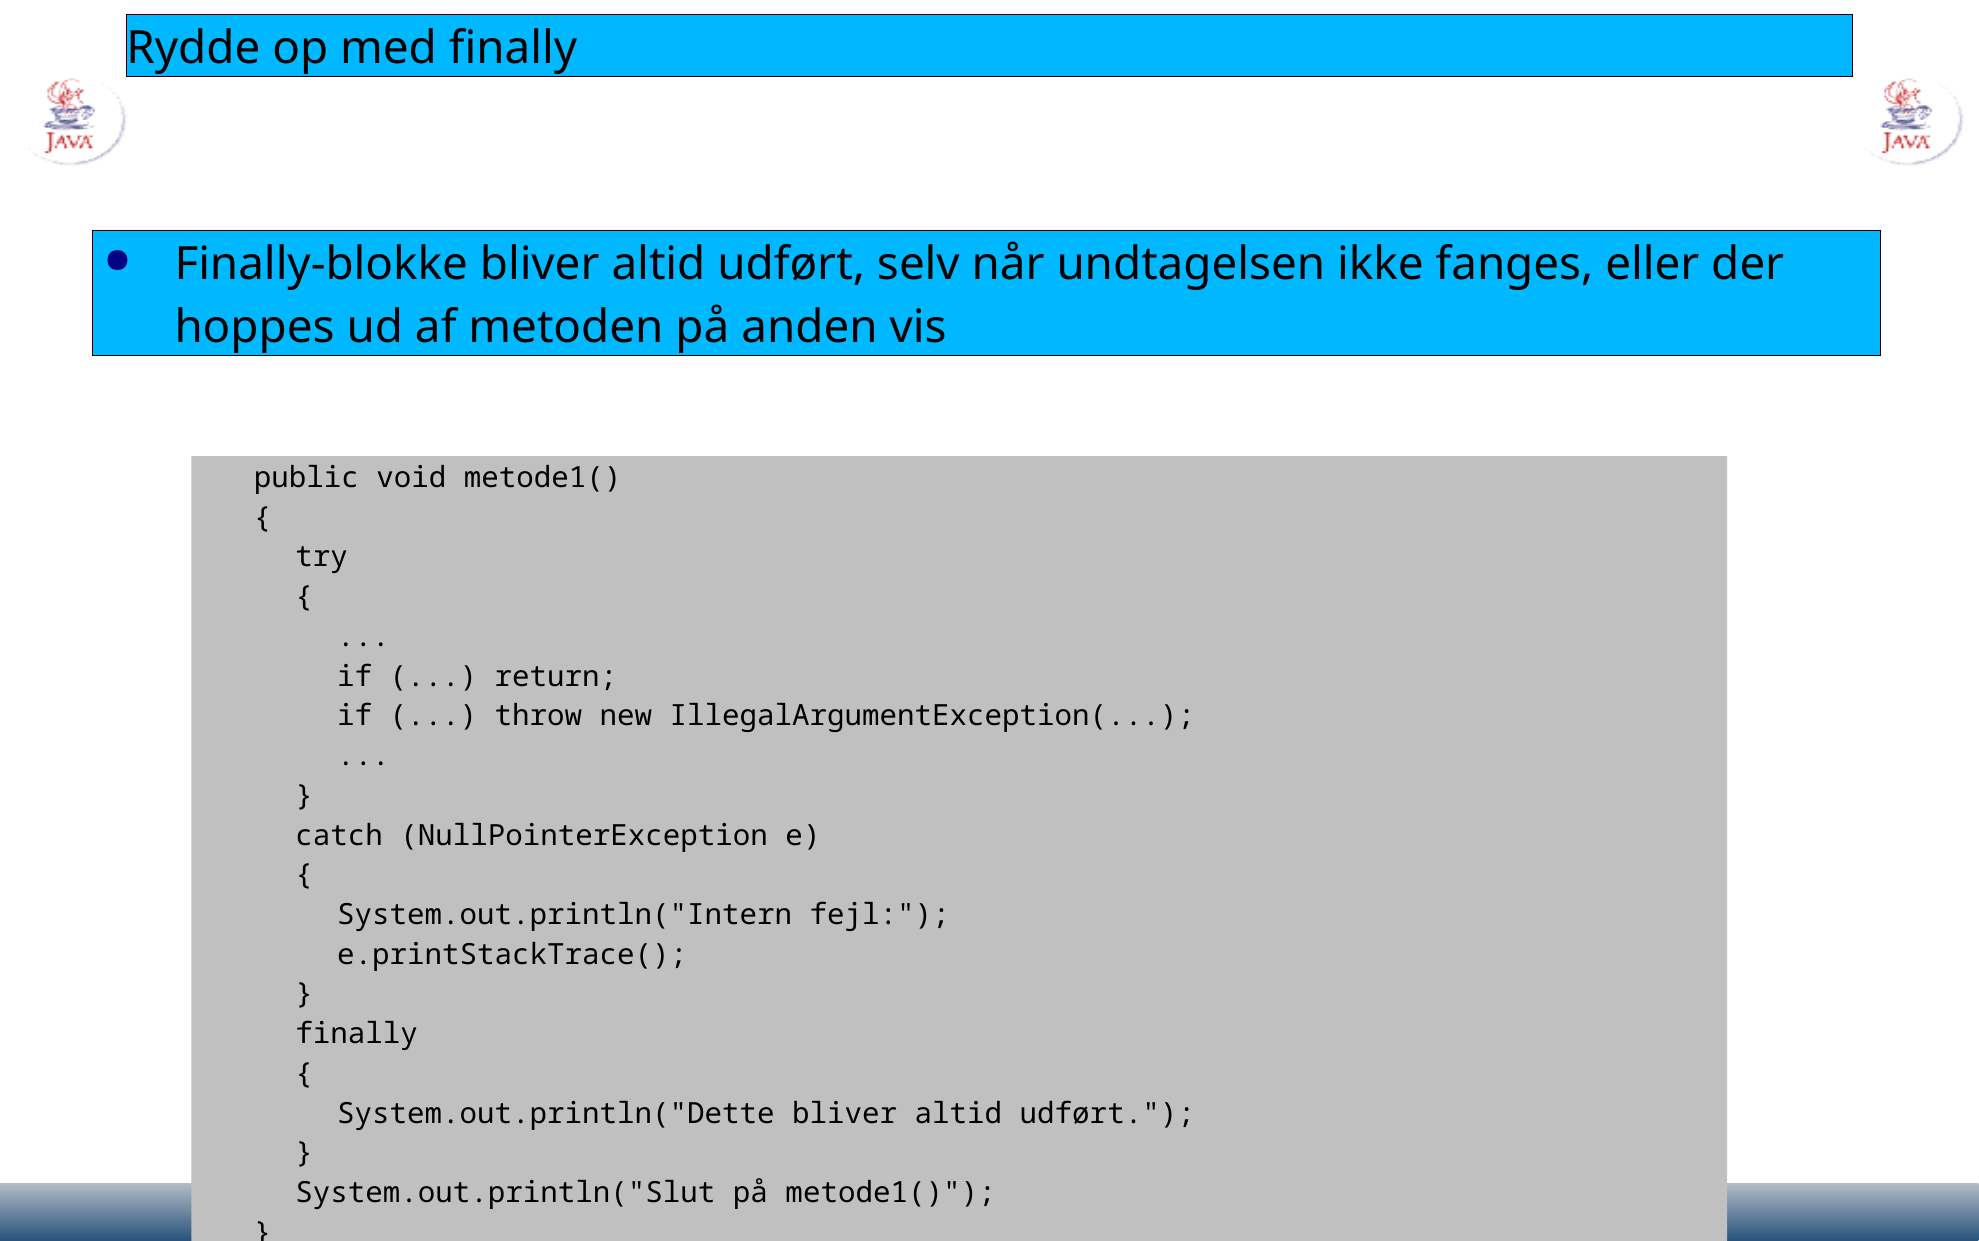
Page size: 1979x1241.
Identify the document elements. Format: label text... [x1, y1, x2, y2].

text_box public void metode1() { try { ... if (...) return; if (...) throw new IllegalArgumentException(...); ... } catch (NullPointerException e) { System.out.println("Intern fejl:"); e.printStackTrace(); } finally { System.out.println("Dette bliver altid udført."); } System.out.println("Slut på metode1()"); } [191, 456, 1728, 1132]
picture [12, 71, 131, 169]
text_box Rydde op med finally [126, 14, 1853, 68]
text_box Finally-blokke bliver altid udført, selv når undtagelsen ikke fanges, eller der hoppes ud af metoden på anden vis [92, 230, 1881, 338]
picture [1849, 71, 1968, 169]
